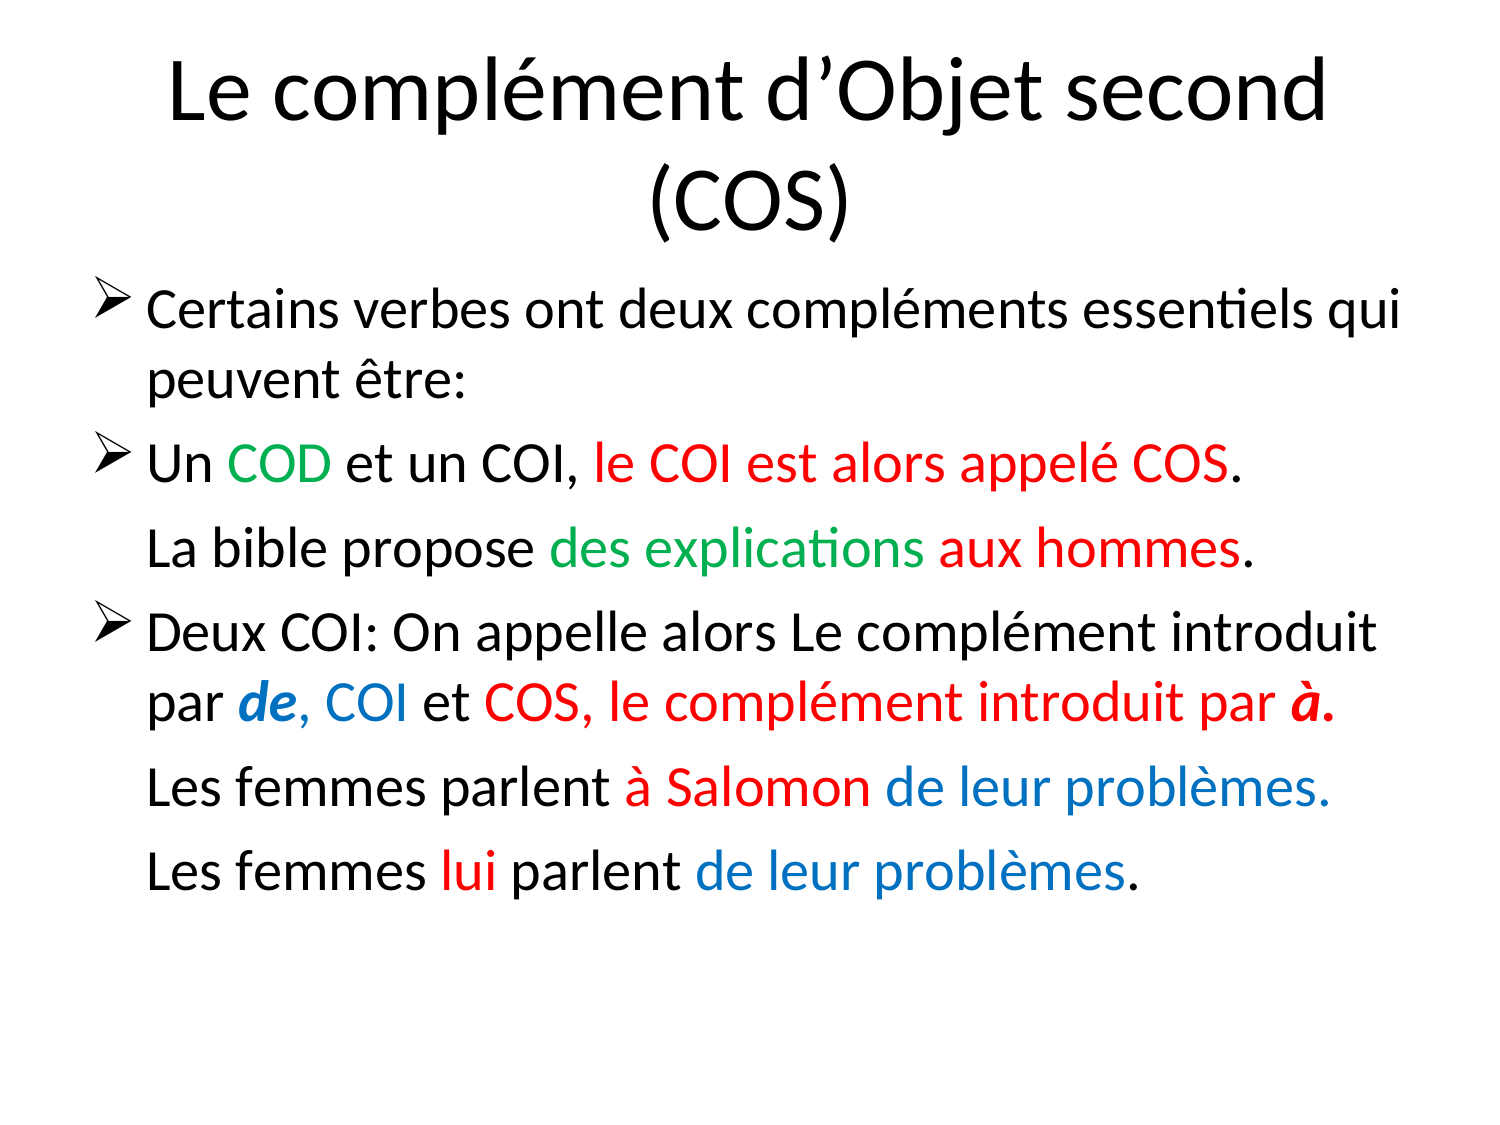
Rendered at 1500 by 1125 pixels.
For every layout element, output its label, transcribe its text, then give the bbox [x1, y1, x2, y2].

title Le complément d’Objet second (COS) [75, 45, 1426, 233]
list Certains verbes ont deux compléments essentiels qui peuvent être: Un COD et un COI, le COI est alors appelé COS. La bible propose des explications aux hommes. Deux COI: On appelle alors Le complément introduit par de, COI et COS, le complément introduit par à. Les femmes parlent à Salomon de leur problèmes. Les femmes lui parlent de leur problèmes. [75, 262, 1426, 1005]
